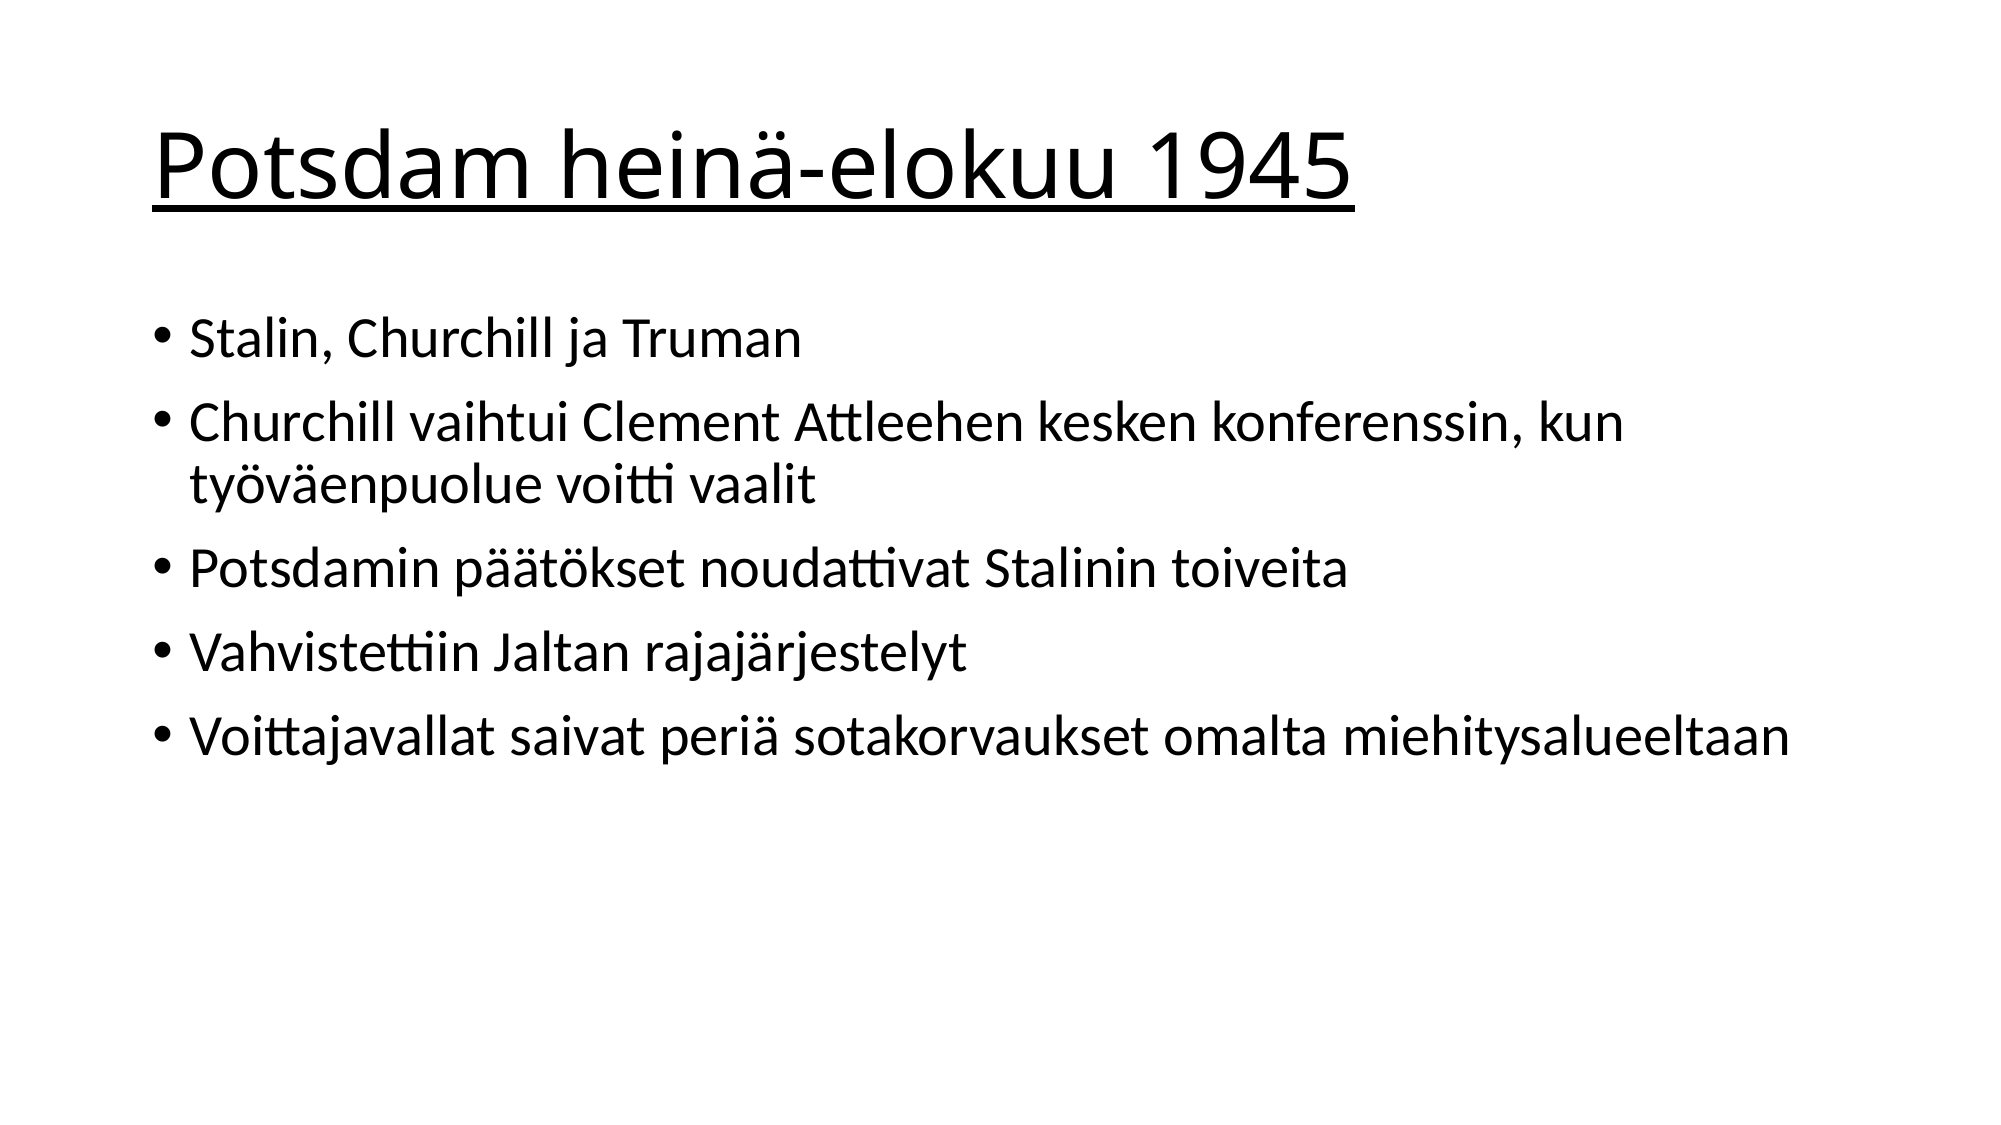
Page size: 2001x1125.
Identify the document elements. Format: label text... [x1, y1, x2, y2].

title Potsdam heinä-elokuu 1945 [137, 59, 1863, 278]
list Stalin, Churchill ja Truman Churchill vaihtui Clement Attleehen kesken konferenssin, kun työväenpuolue voitti vaalit Potsdamin päätökset noudattivat Stalinin toiveita Vahvistettiin Jaltan rajajärjestelyt Voittajavallat saivat periä sotakorvaukset omalta miehitysalueeltaan [137, 299, 1863, 1014]
